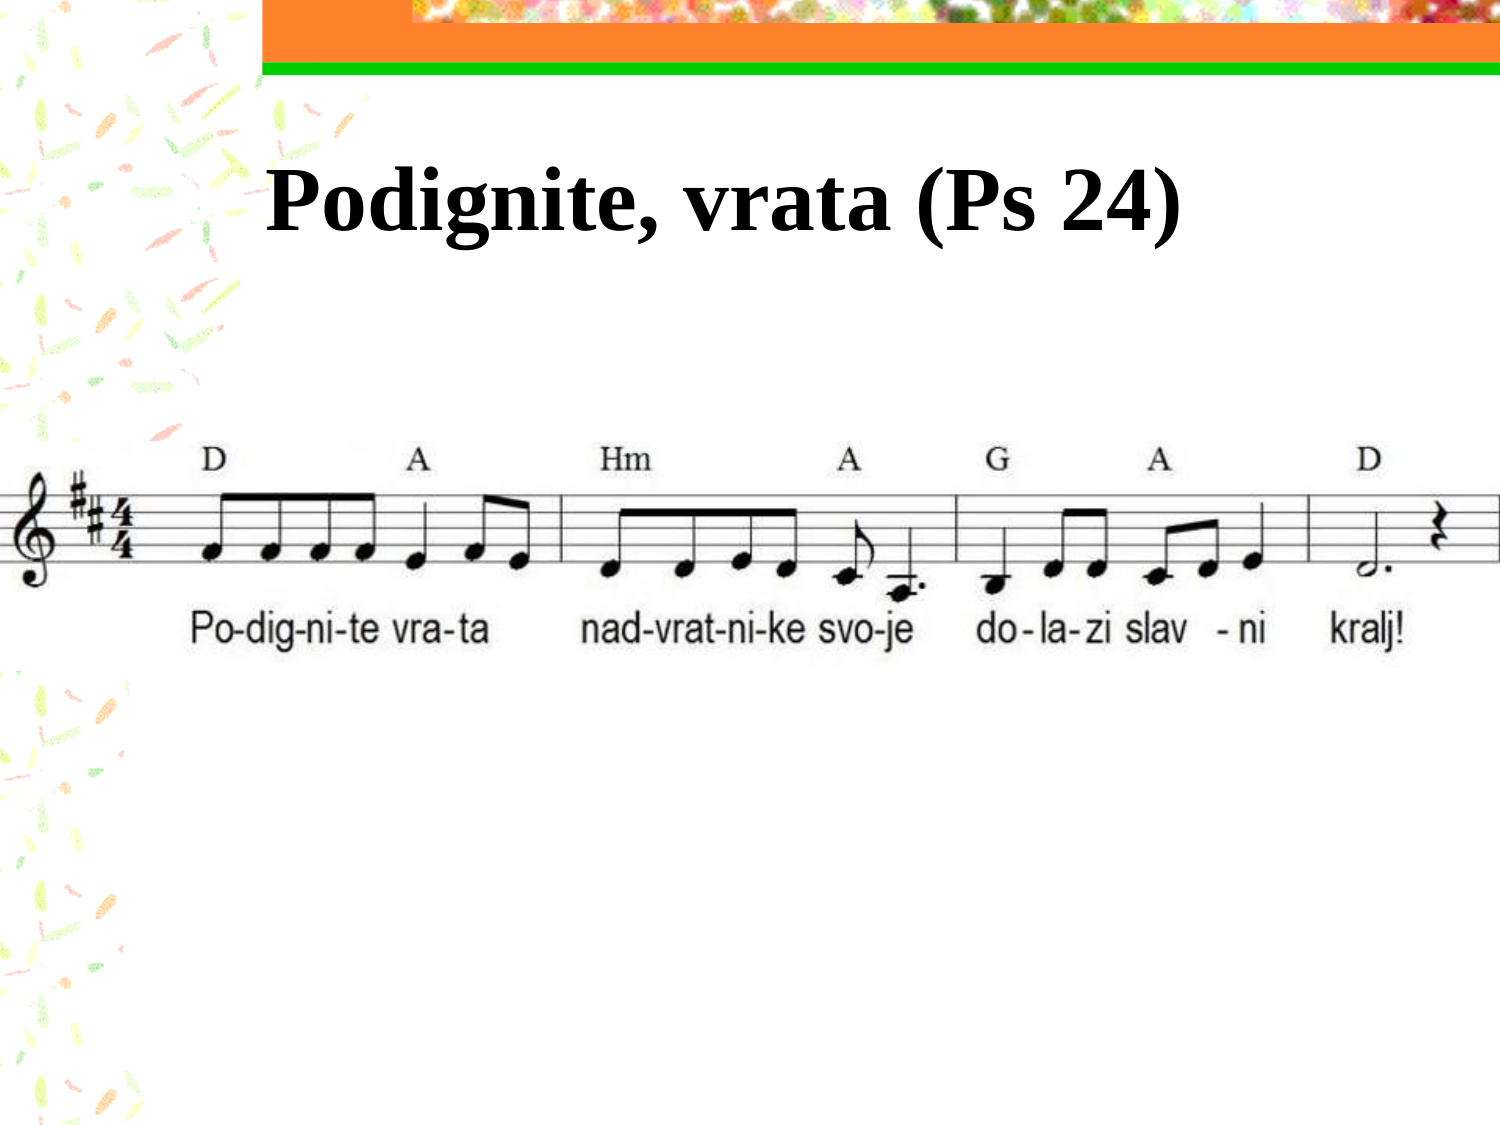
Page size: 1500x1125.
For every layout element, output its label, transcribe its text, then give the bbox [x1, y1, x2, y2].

title Podignite, vrata (Ps 24) [87, 99, 1363, 288]
picture [412, 0, 1500, 23]
picture [0, 0, 1500, 1125]
